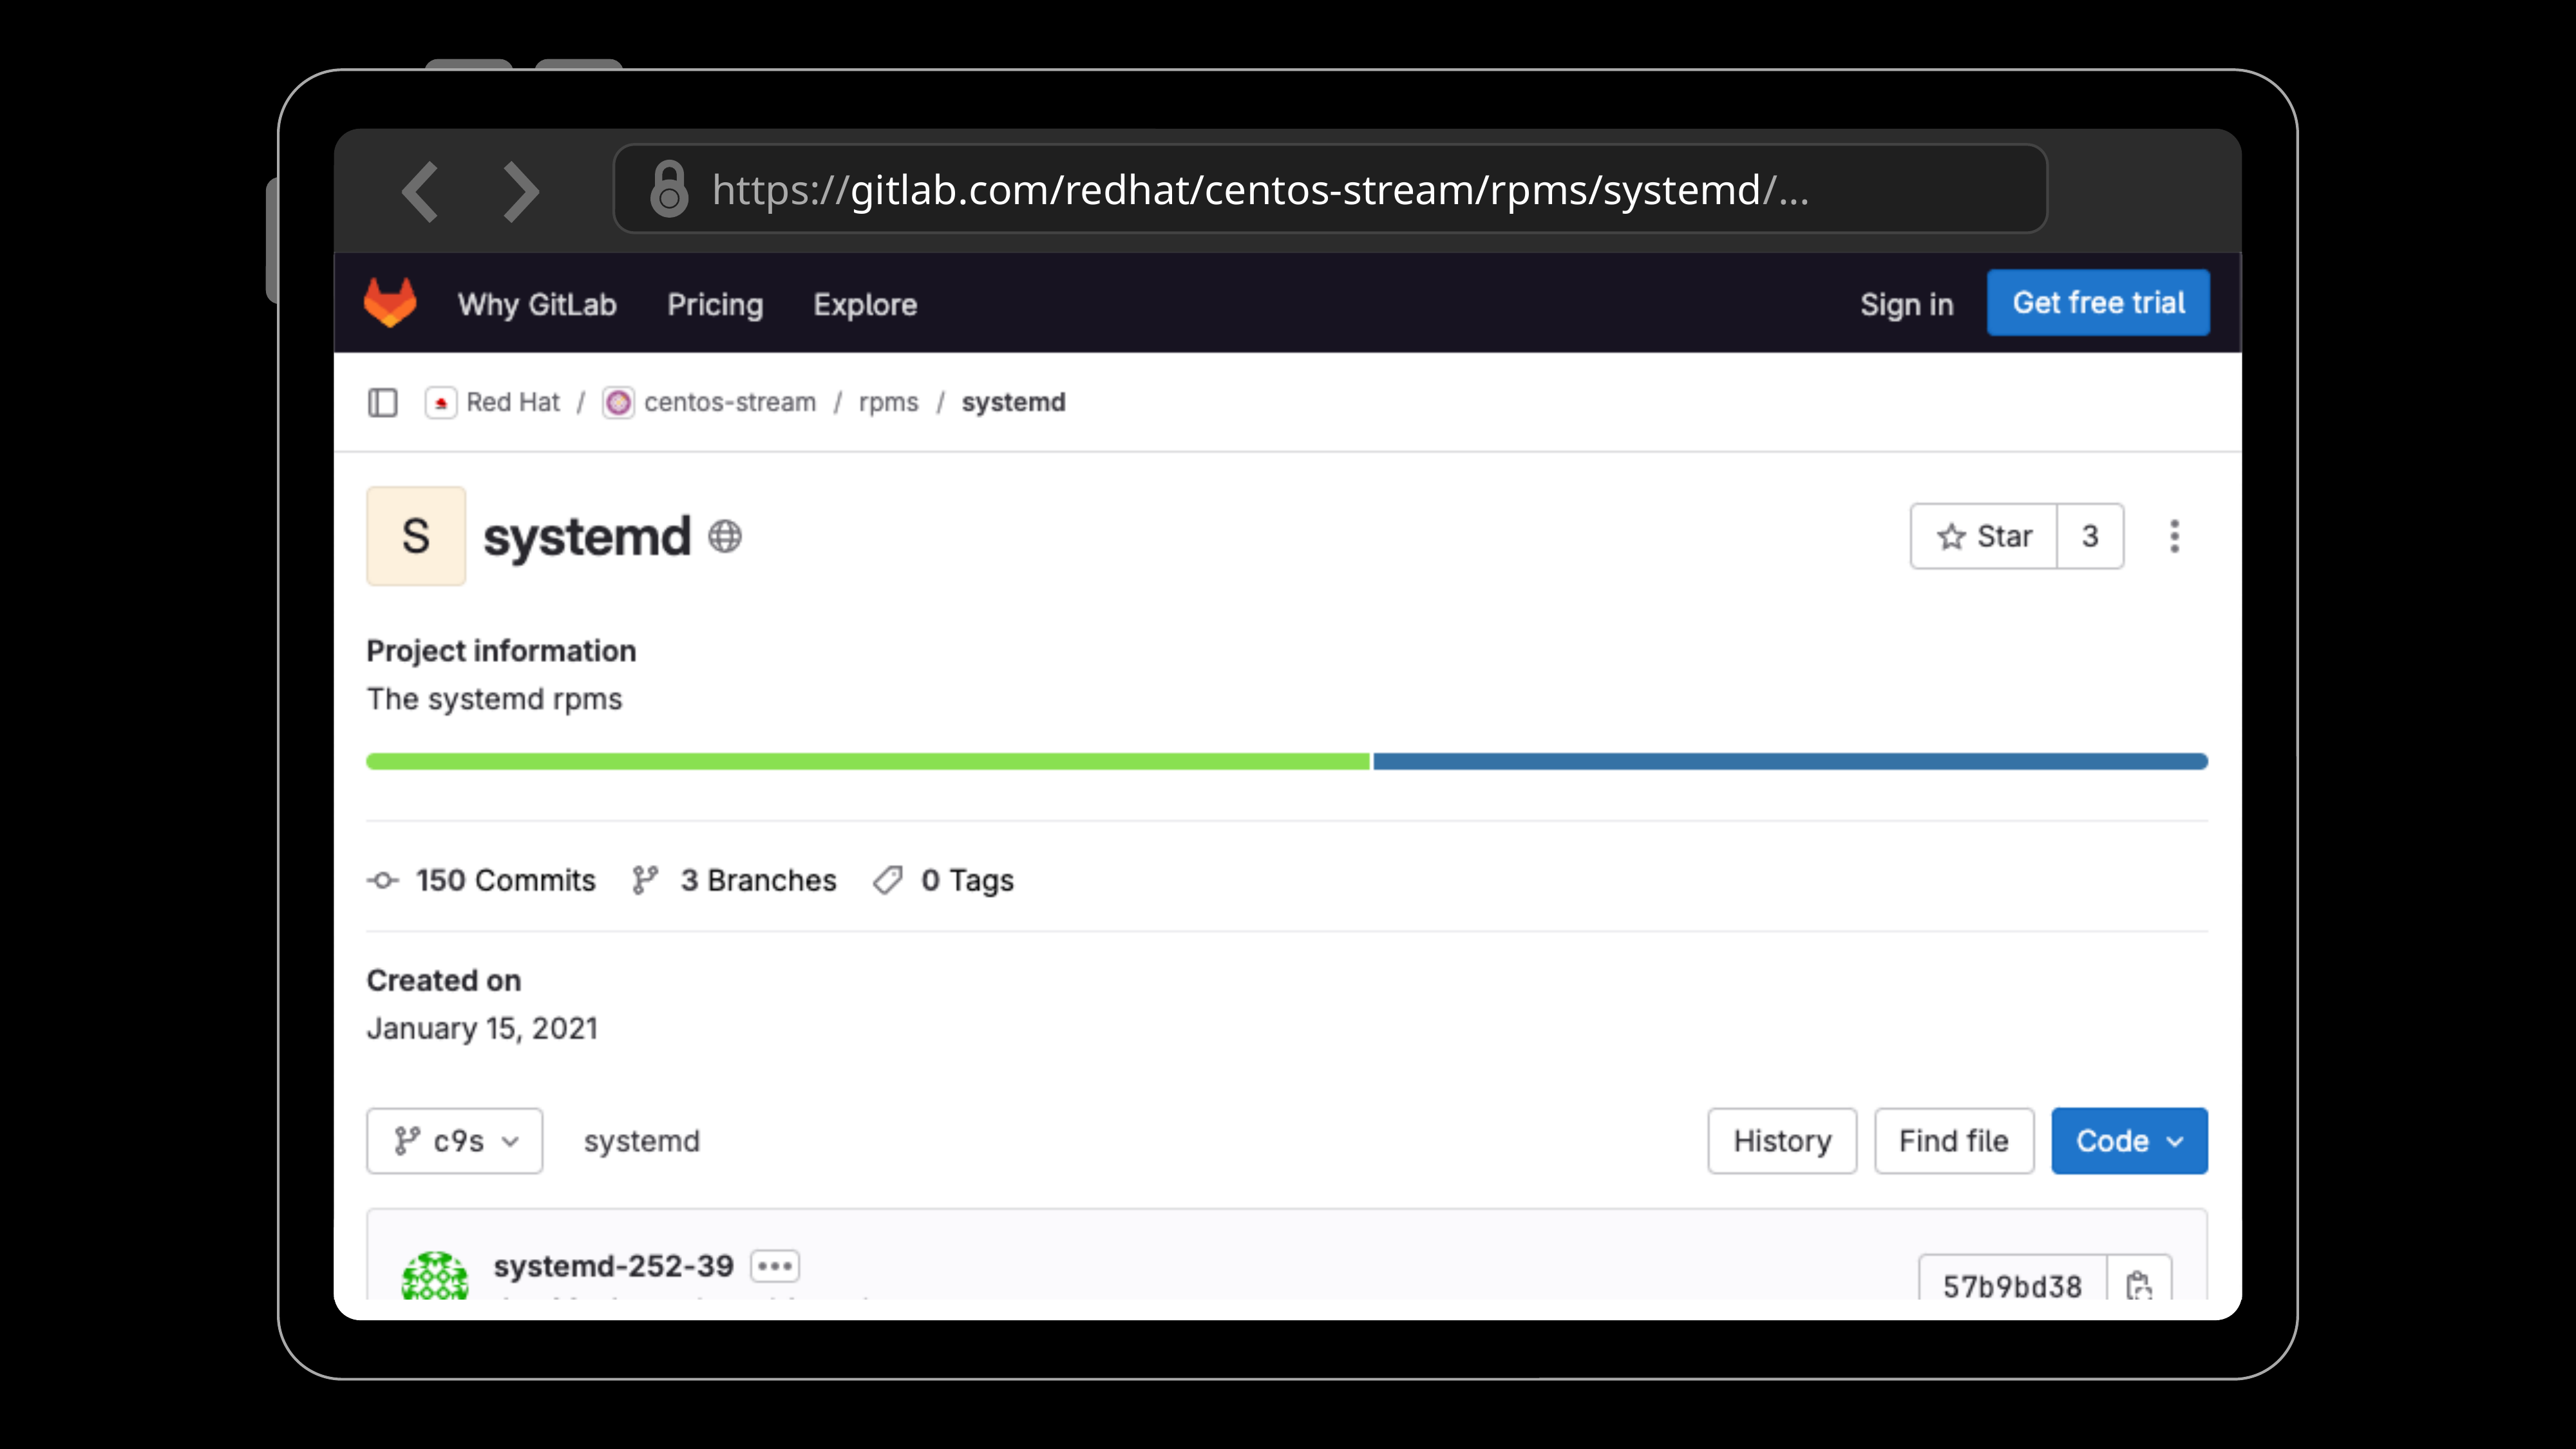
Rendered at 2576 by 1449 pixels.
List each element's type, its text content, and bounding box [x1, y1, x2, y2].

text_box [265, 59, 2298, 1379]
text_box https://gitlab.com/redhat/centos-stream/rpms/systemd/... [706, 158, 1884, 218]
picture [334, 252, 2242, 1300]
